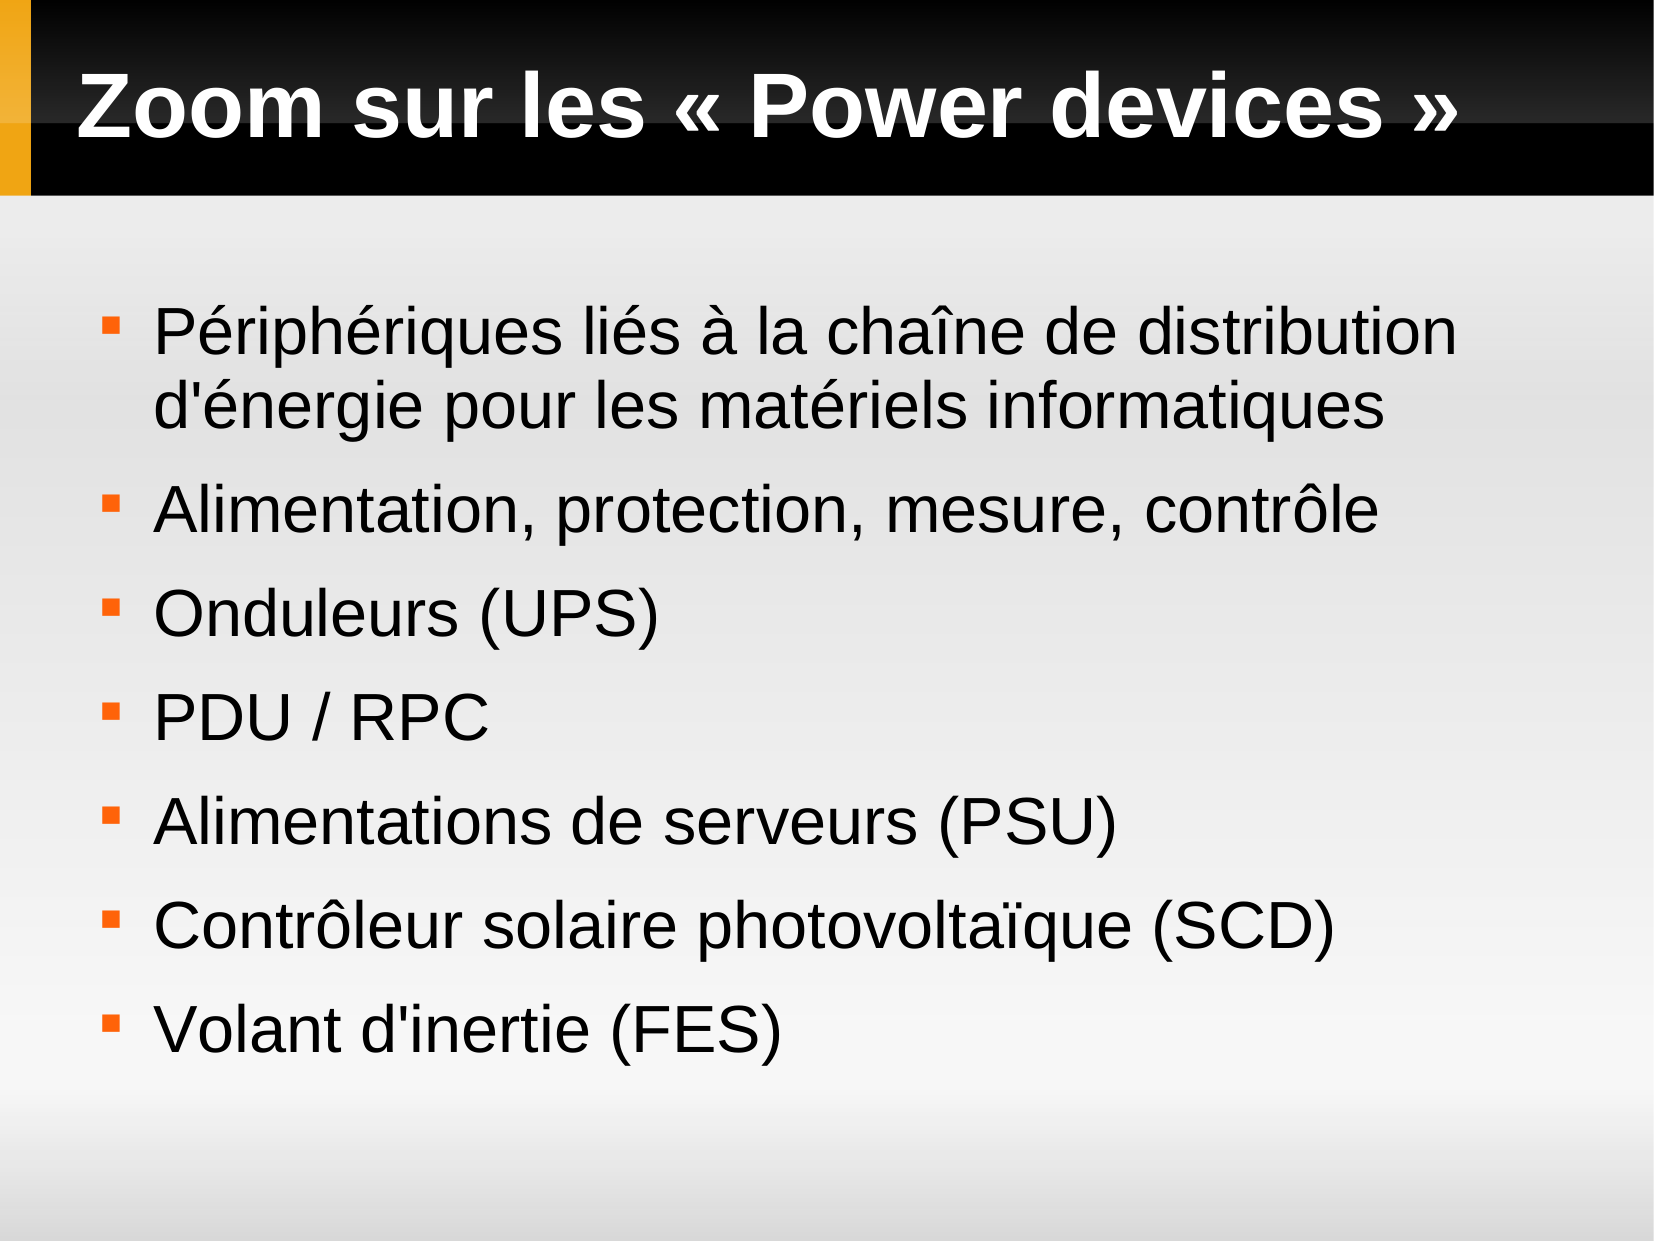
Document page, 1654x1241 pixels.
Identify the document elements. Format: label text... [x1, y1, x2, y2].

title Zoom sur les « Power devices » [76, 0, 1565, 208]
list Périphériques liés à la chaîne de distribution d'énergie pour les matériels informatiques Alimentation, protection, mesure, contrôle Onduleurs (UPS) PDU / RPC Alimentations de serveurs (PSU) Contrôleur solaire photovoltaïque (SCD) Volant d'inertie (FES) [82, 290, 1571, 1109]
picture [0, 0, 1654, 1241]
